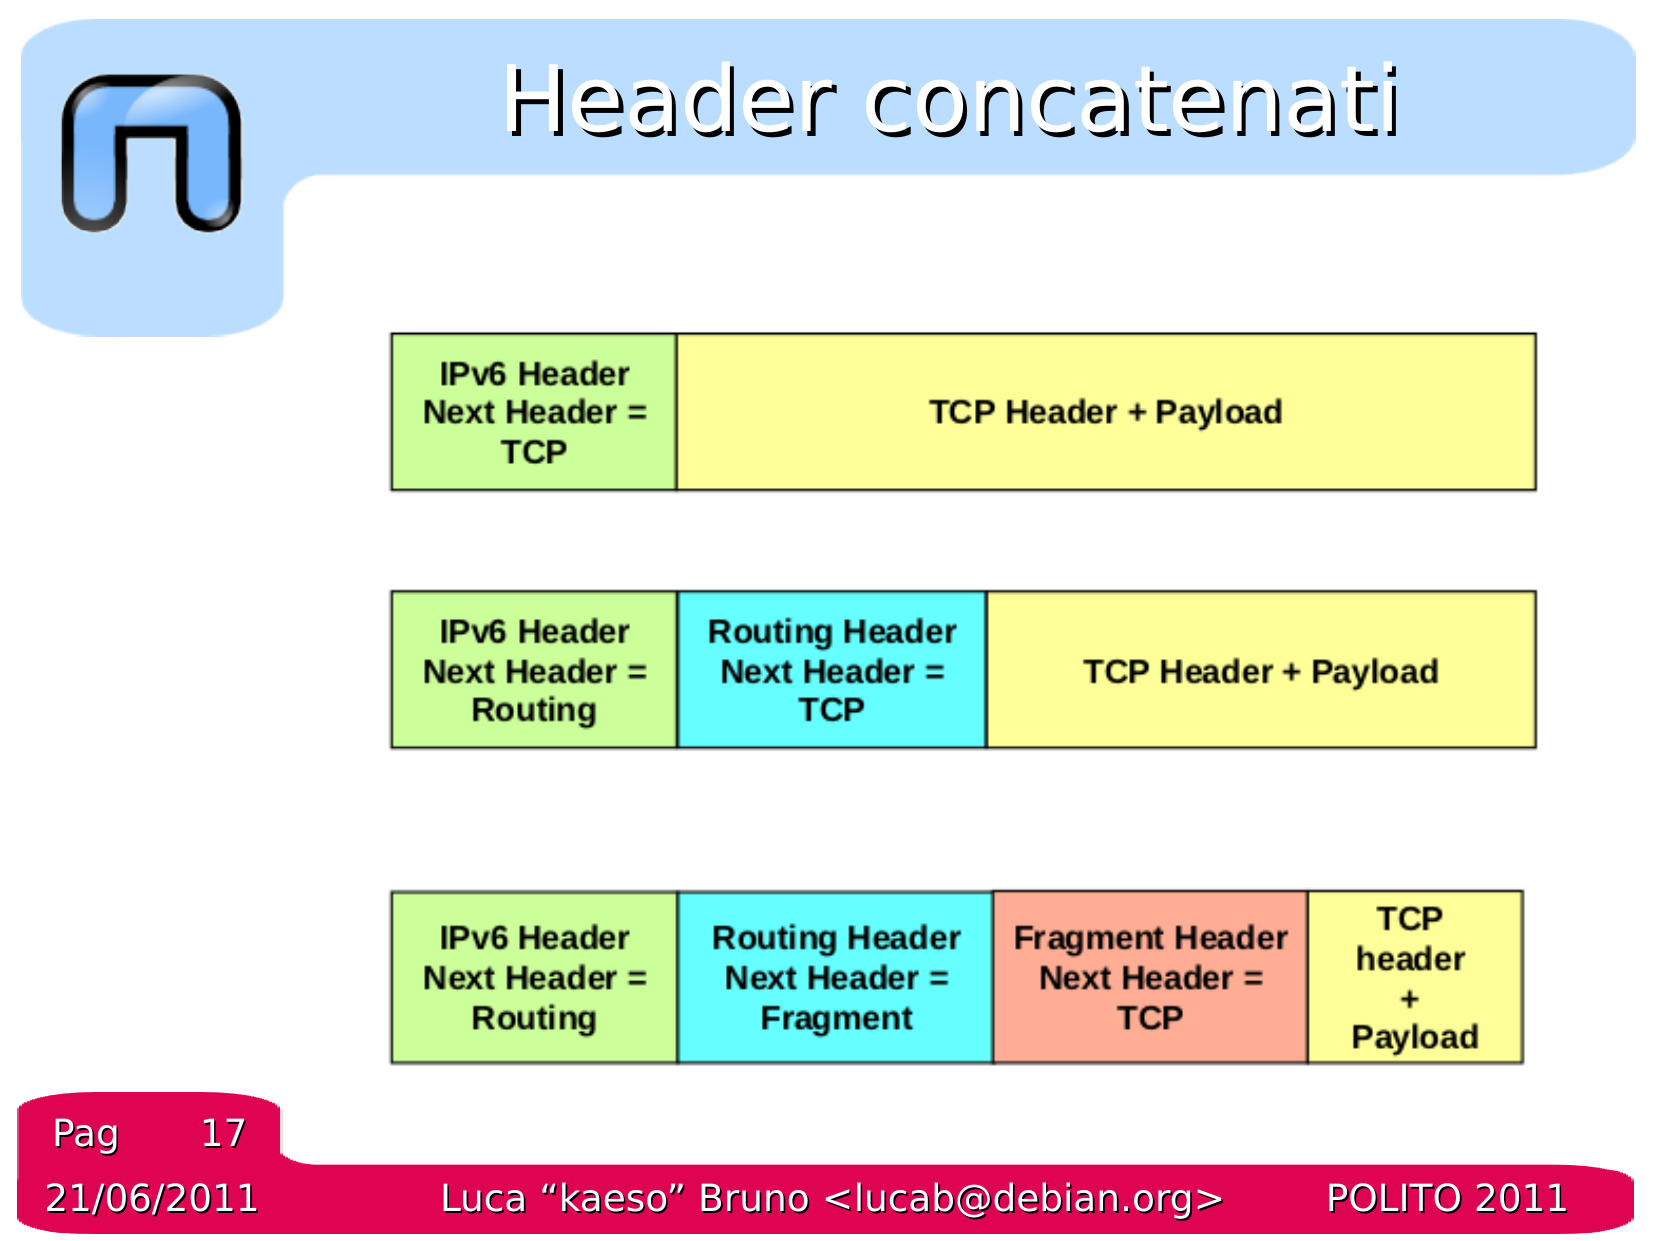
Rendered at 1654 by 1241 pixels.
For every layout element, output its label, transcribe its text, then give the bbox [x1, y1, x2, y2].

title Header concatenati [265, 3, 1636, 196]
picture [0, 19, 1636, 1089]
picture [17, 1092, 1634, 1234]
text_box 21/06/2011 [29, 1169, 284, 1241]
text_box Luca “kaeso” Bruno <lucab@debian.org> POLITO 2011 [425, 1169, 1585, 1241]
text_box Pag <numero> [38, 1104, 424, 1178]
